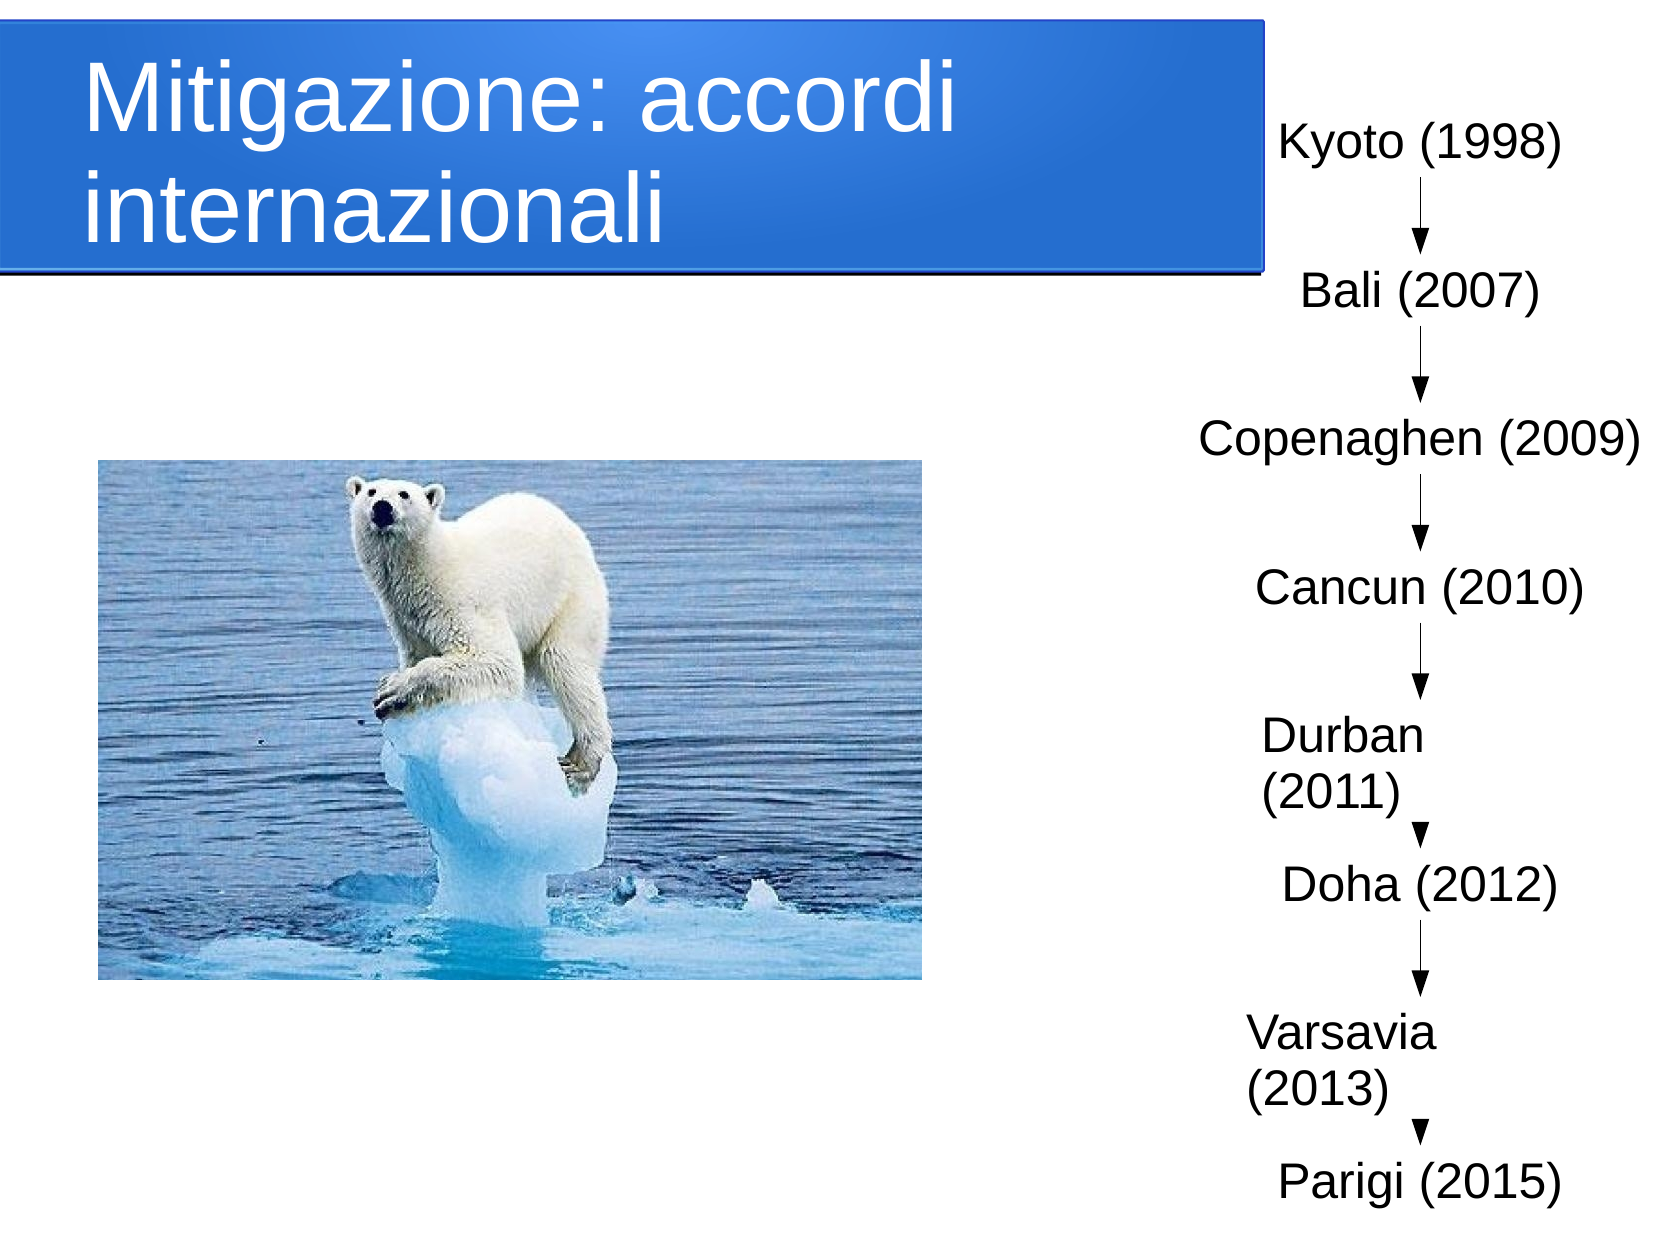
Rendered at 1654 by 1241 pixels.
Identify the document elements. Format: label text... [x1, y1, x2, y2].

title Mitigazione: accordi internazionali [82, 41, 1250, 265]
text_box Parigi (2015) [1262, 1145, 1579, 1217]
text_box Copenaghen (2009) [1183, 403, 1654, 475]
text_box Varsavia (2013) [1231, 996, 1610, 1069]
text_box Doha (2012) [1266, 848, 1575, 920]
text_box Cancun (2010) [1240, 551, 1601, 623]
text_box Durban (2011) [1246, 699, 1595, 772]
text_box Bali (2007) [1284, 254, 1556, 326]
picture [98, 460, 922, 980]
text_box Kyoto (1998) [1262, 106, 1579, 178]
